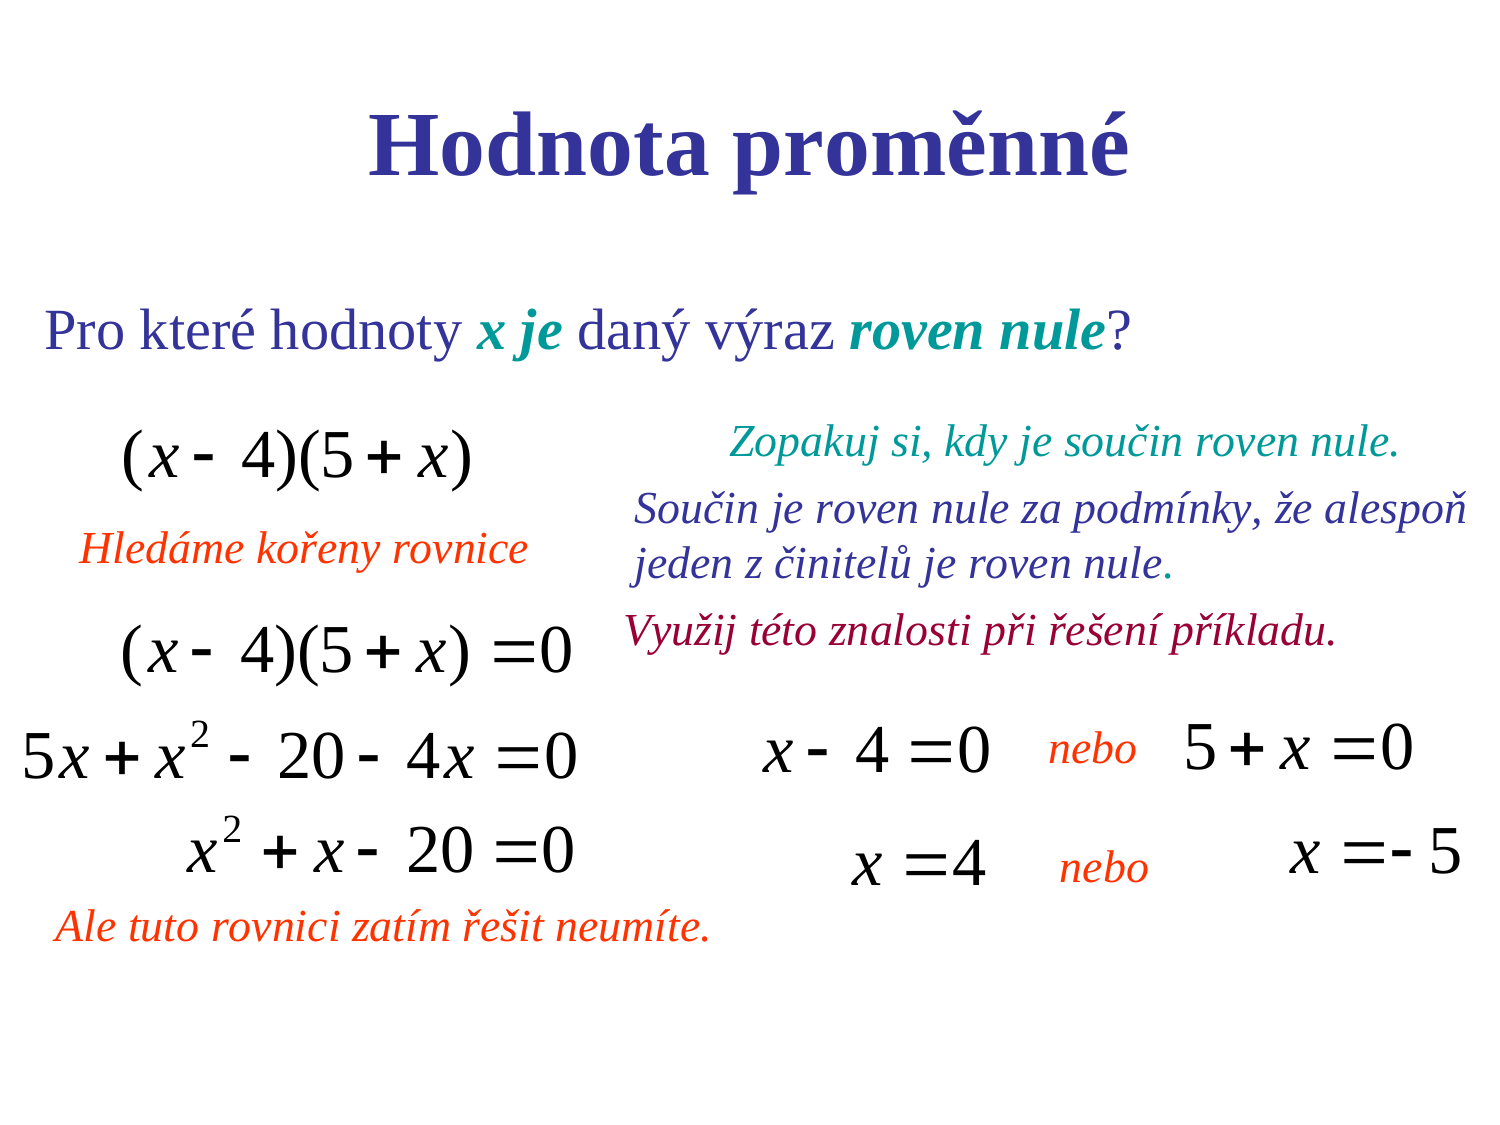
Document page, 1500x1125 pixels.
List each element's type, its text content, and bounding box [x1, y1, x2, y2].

chart [112, 414, 484, 507]
text_box Využij této znalosti při řešení příkladu. [608, 586, 1500, 669]
chart [13, 704, 590, 796]
text_box nebo [1033, 704, 1188, 787]
text_box Hledáme kořeny rovnice [64, 503, 573, 587]
chart [1276, 810, 1471, 891]
chart [838, 822, 999, 903]
chart [1175, 707, 1427, 787]
text_box Ale tuto rovnici zatím řešit neumíte. [41, 881, 774, 965]
text_box Zopakuj si, kdy je součin roven nule. [714, 397, 1448, 480]
chart [110, 609, 585, 702]
chart [173, 798, 585, 881]
title Hodnota proměnné [75, 45, 1426, 233]
chart [750, 709, 1001, 790]
text_box nebo [1045, 822, 1199, 906]
text_box Součin je roven nule za podmínky, že alespoň jeden z činitelů je roven nule. [620, 491, 1500, 575]
text_box Pro které hodnoty x je daný výraz roven nule? [29, 255, 1412, 398]
